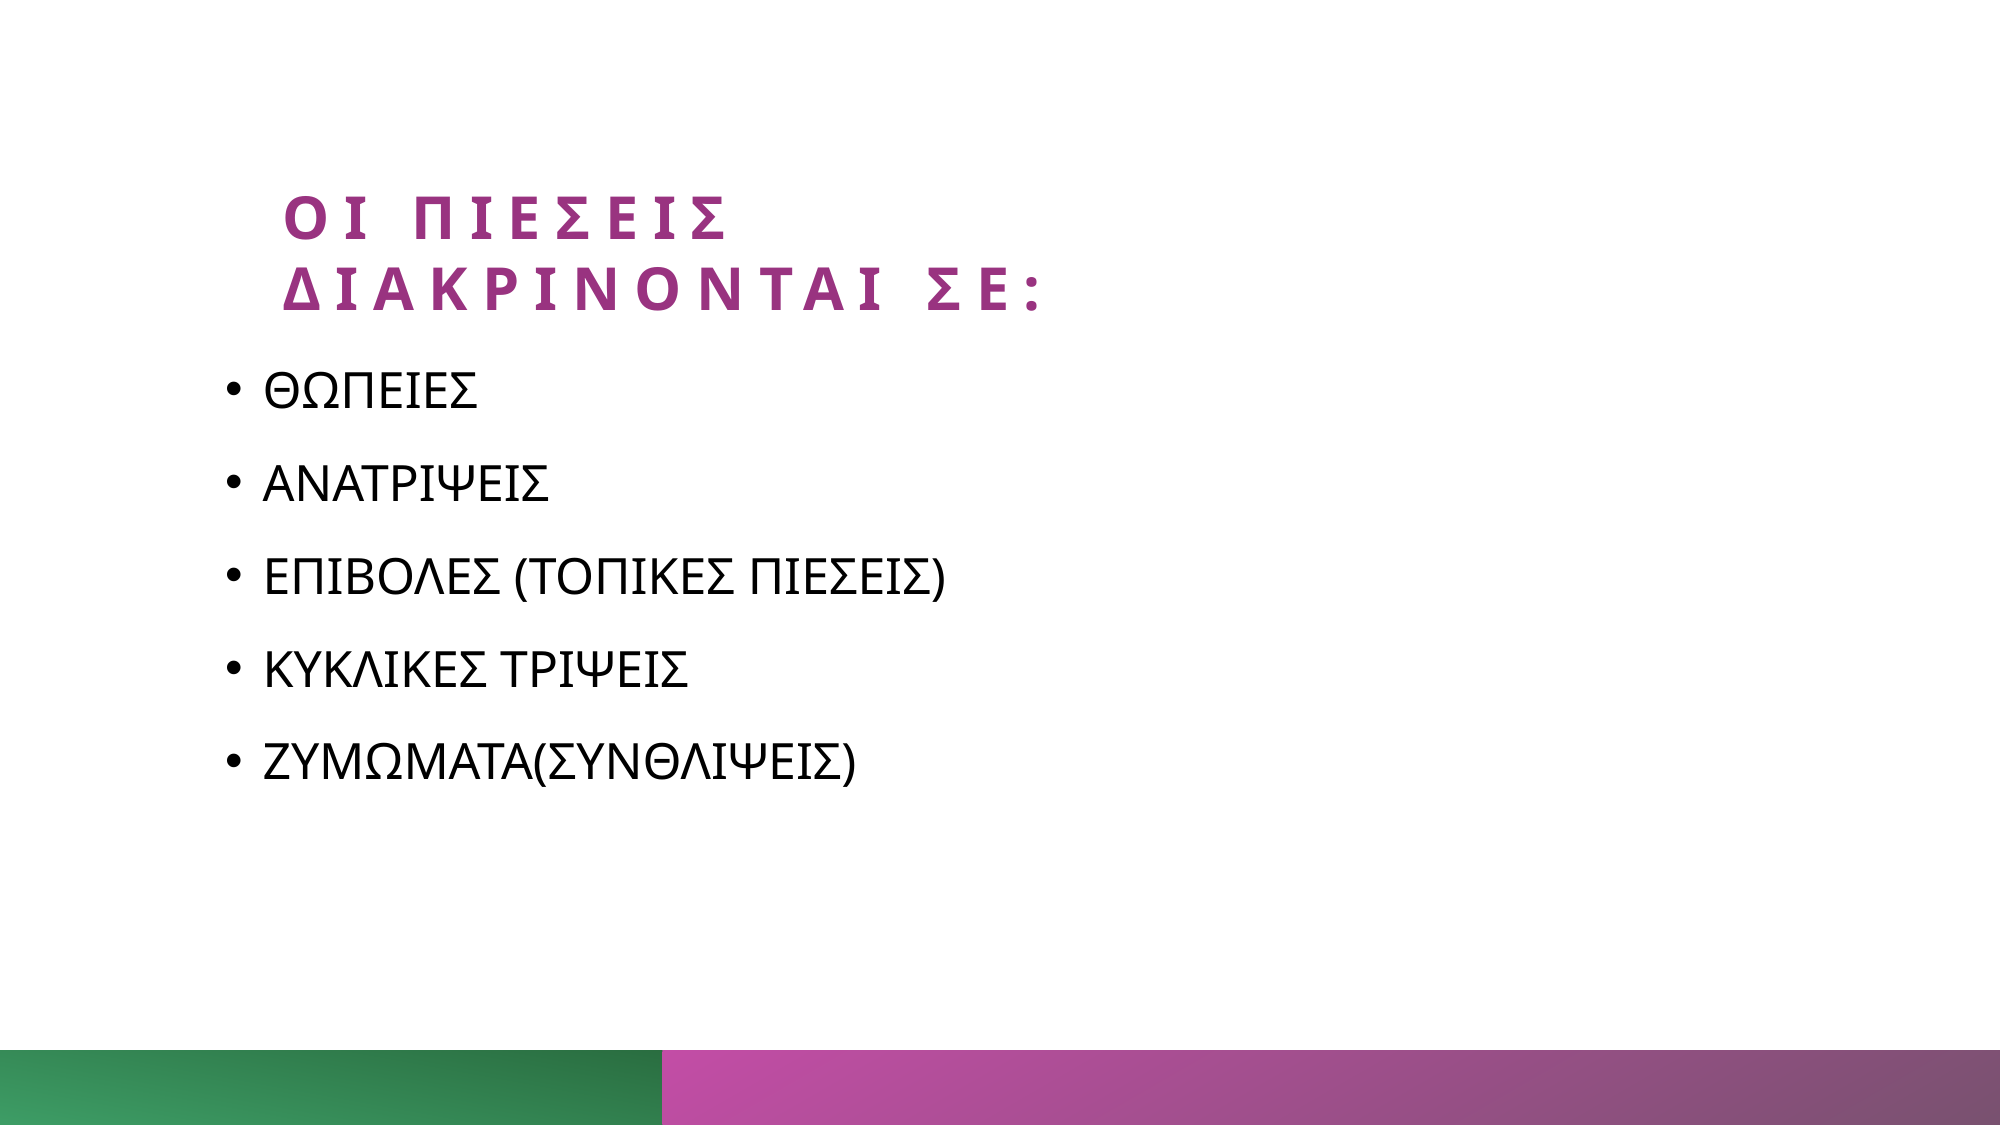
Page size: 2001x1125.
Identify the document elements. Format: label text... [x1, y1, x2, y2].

list ΘΩΠΕΙΕΣ ΑΝΑΤΡΙΨΕΙΣ ΕΠΙΒΟΛΕΣ (ΤΟΠΙΚΕΣ ΠΙΕΣΕΙΣ) ΚΥΚΛΙΚΕΣ ΤΡΙΨΕΙΣ ΖΥΜΩΜΑΤΑ(ΣΥΝΘΛΙΨΕΙΣ) [225, 346, 1037, 880]
title ΟΙ ΠΙΕΣΕΙΣ ΔΙΑΚΡΙΝΟΝΤΑΙ ΣΕ: [282, 128, 1083, 323]
